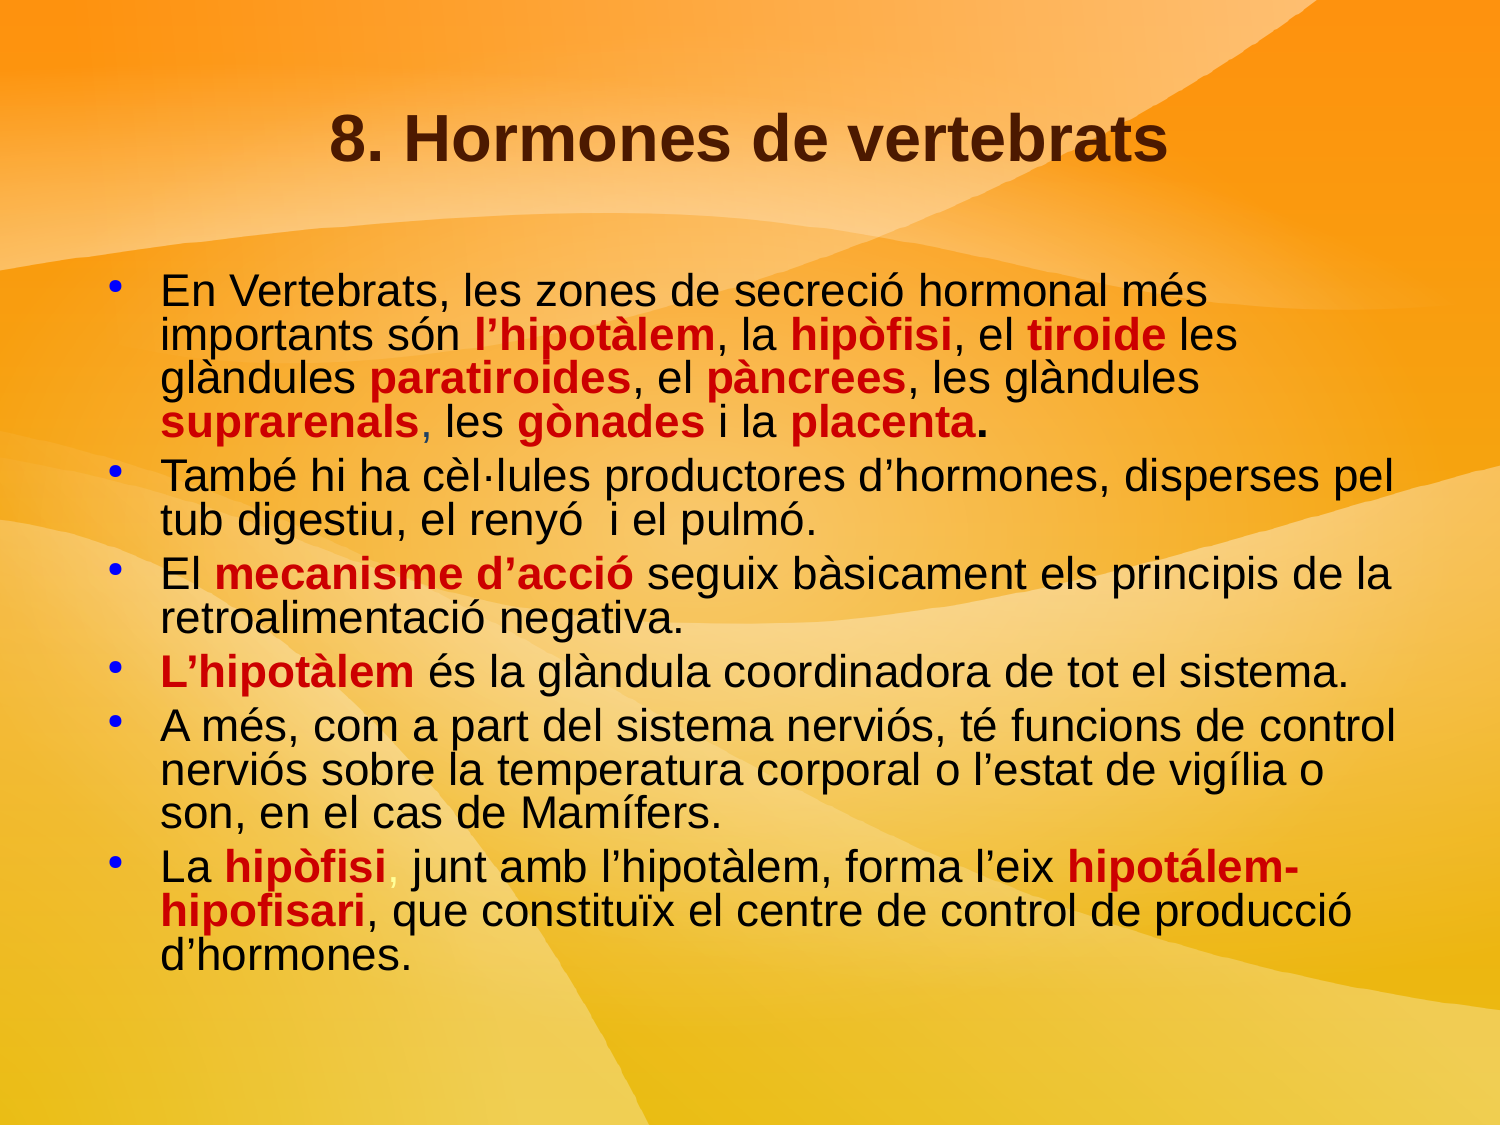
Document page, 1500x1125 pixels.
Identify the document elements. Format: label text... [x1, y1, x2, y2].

list En Vertebrats, les zones de secreció hormonal més importants són l’hipotàlem, la hipòfisi, el tiroide les glàndules paratiroides, el pàncrees, les glàndules suprarenals, les gònades i la placenta. També hi ha cèl·lules productores d’hormones, disperses pel tub digestiu, el renyó i el pulmó. El mecanisme d’acció seguix bàsicament els principis de la retroalimentació negativa. L’hipotàlem és la glàndula coordinadora de tot el sistema. A més, com a part del sistema nerviós, té funcions de control nerviós sobre la temperatura corporal o l’estat de vigília o son, en el cas de Mamífers. La hipòfisi, junt amb l’hipotàlem, forma l’eix hipotálem-hipofisari, que constituïx el centre de control de producció d’hormones. [75, 263, 1425, 1036]
title 8. Hormones de vertebrats [75, 52, 1425, 225]
picture [0, 0, 1500, 1125]
